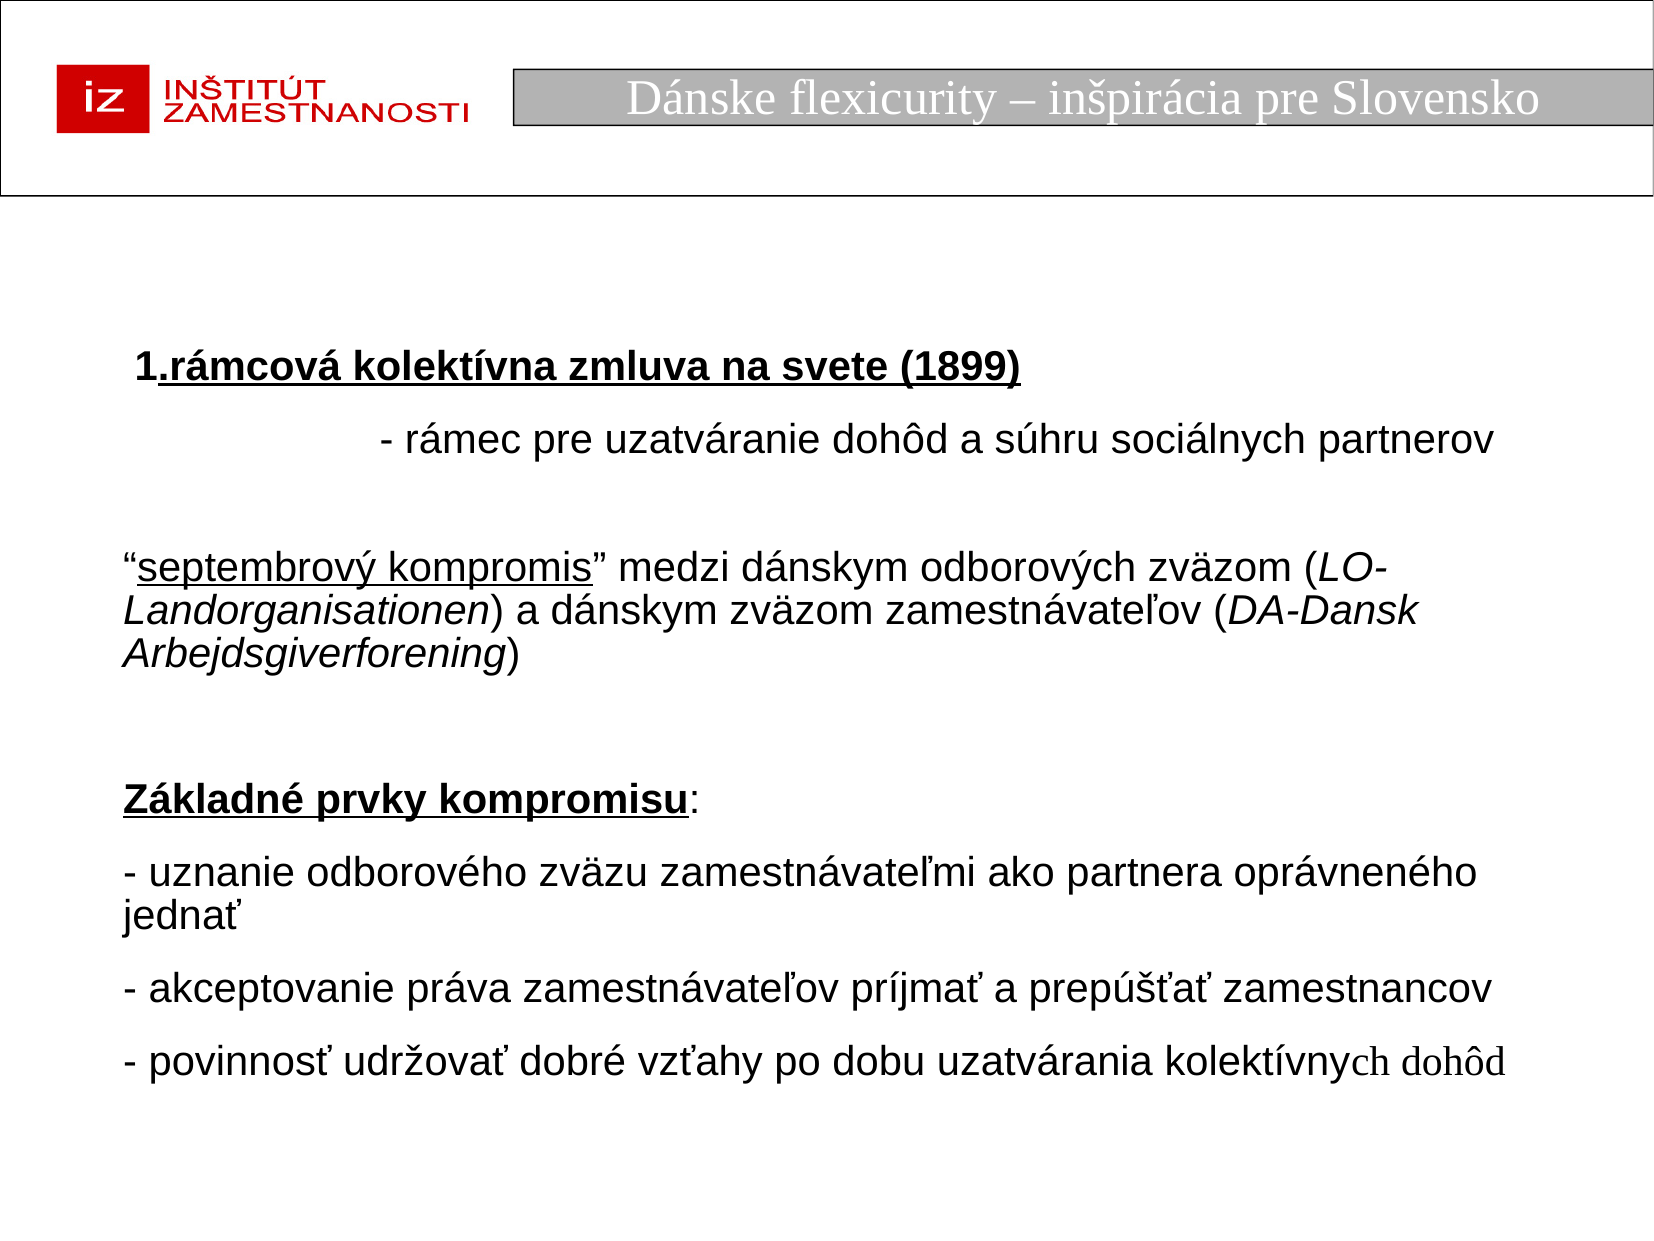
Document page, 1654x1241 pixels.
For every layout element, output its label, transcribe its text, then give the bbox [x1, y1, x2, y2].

list 1.rámcová kolektívna zmluva na svete (1899) - rámec pre uzatváranie dohôd a súhru sociálnych partnerov “septembrový kompromis” medzi dánskym odborových zväzom (LO-Landorganisationen) a dánskym zväzom zamestnávateľov (DA-Dansk Arbejdsgiverforening) Základné prvky kompromisu: - uznanie odborového zväzu zamestnávateľmi ako partnera oprávneného jednať - akceptovanie práva zamestnávateľov príjmať a prepúšťať zamestnancov - povinnosť udržovať dobré vzťahy po dobu uzatvárania kolektívnych dohôd [123, 346, 1536, 1214]
picture [5, 5, 518, 190]
text_box [0, 0, 1654, 196]
text_box Dánske flexicurity – inšpirácia pre Slovensko [513, 69, 1654, 126]
